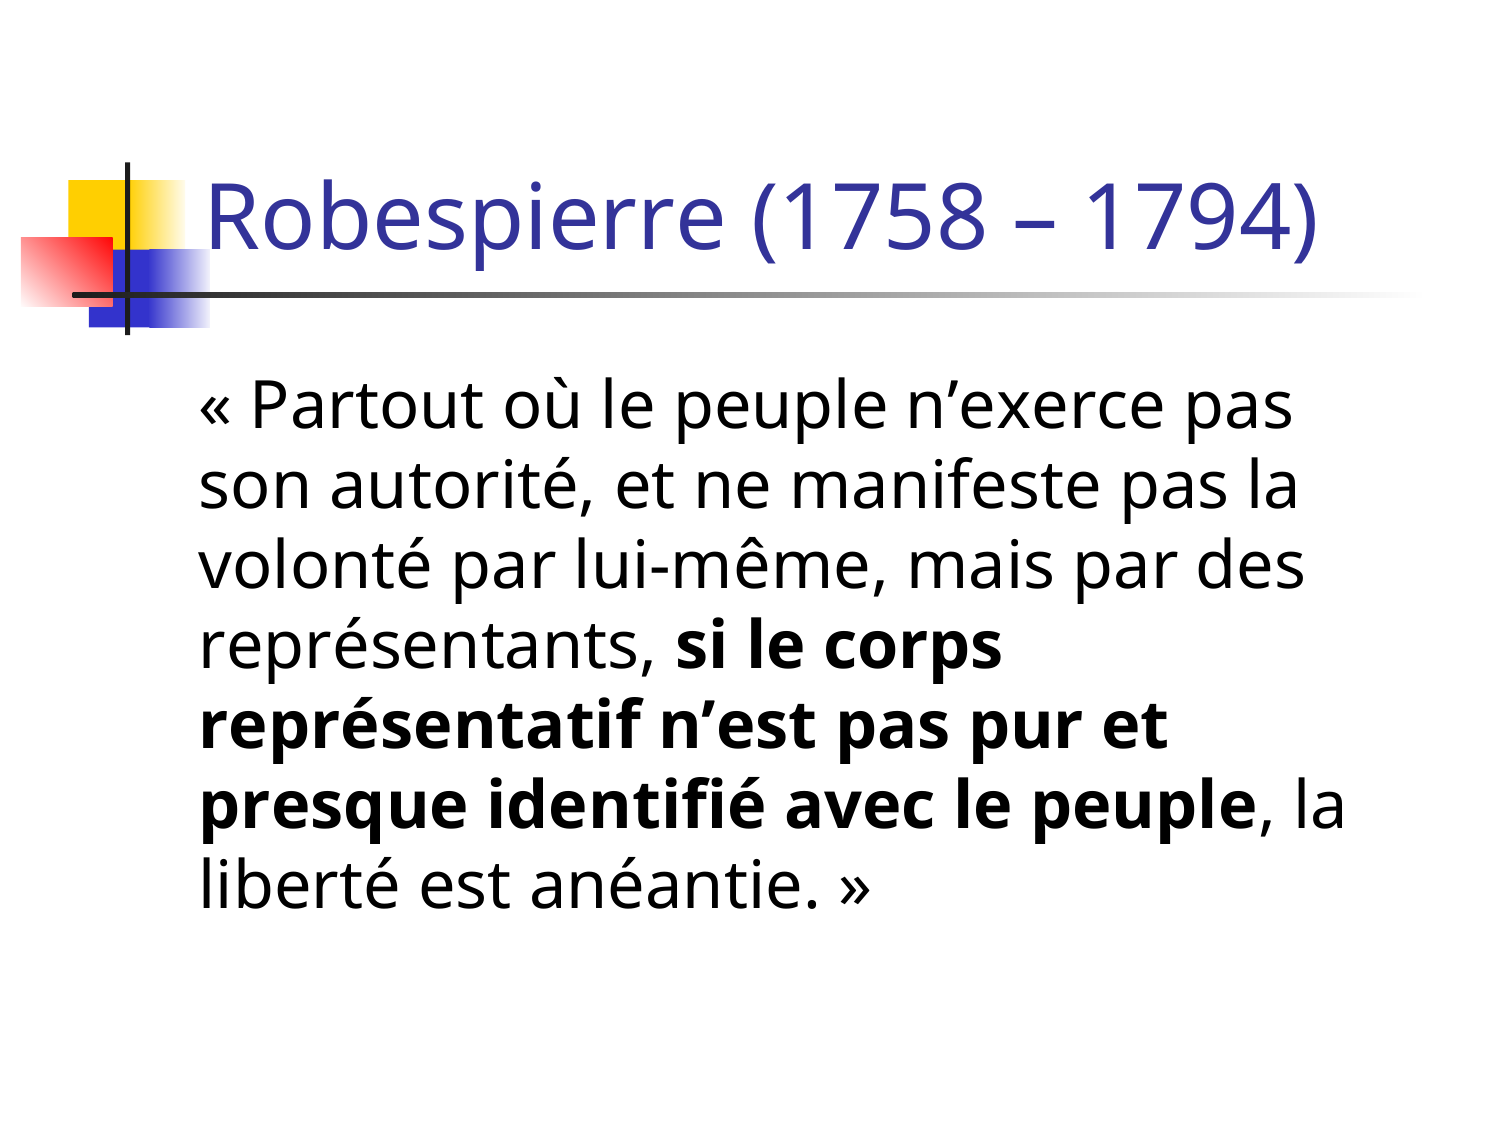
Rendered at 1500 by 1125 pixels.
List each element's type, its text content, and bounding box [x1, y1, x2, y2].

text_box Robespierre (1758 – 1794) [188, 35, 1468, 276]
text_box « Partout où le peuple n’exerce pas son autorité, et ne manifeste pas la volonté par lui-même, mais par des représentants, si le corps représentatif n’est pas pur et presque identifié avec le peuple, la liberté est anéantie. » [184, 354, 1394, 930]
